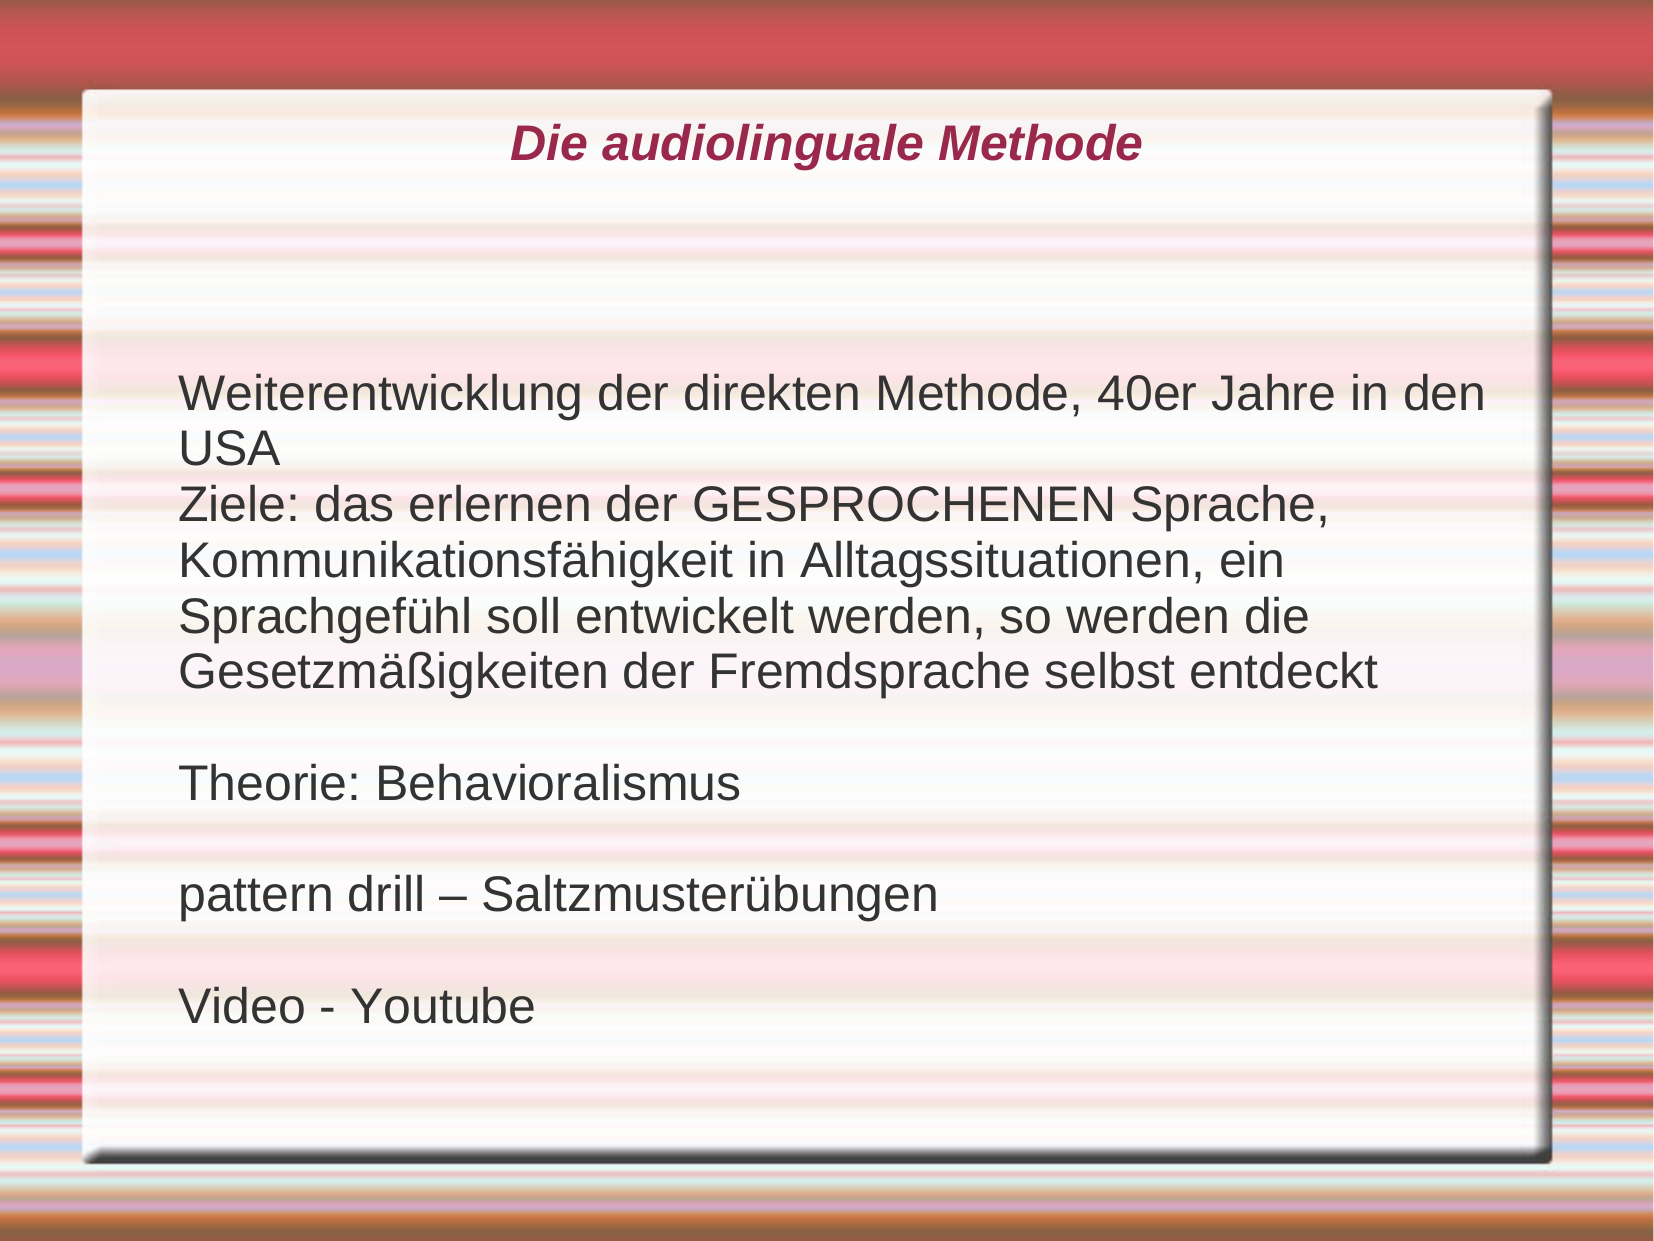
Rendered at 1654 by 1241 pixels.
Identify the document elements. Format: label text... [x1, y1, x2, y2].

list Weiterentwicklung der direkten Methode, 40er Jahre in den USA Ziele: das erlernen der GESPROCHENEN Sprache, Kommunikationsfähigkeit in Alltagssituationen, ein Sprachgefühl soll entwickelt werden, so werden die Gesetzmäßigkeiten der Fremdsprache selbst entdeckt Theorie: Behavioralismus pattern drill – Saltzmusterübungen Video - Youtube [178, 364, 1570, 1147]
title Die audiolinguale Methode [121, 50, 1534, 237]
picture [0, 0, 1654, 1241]
